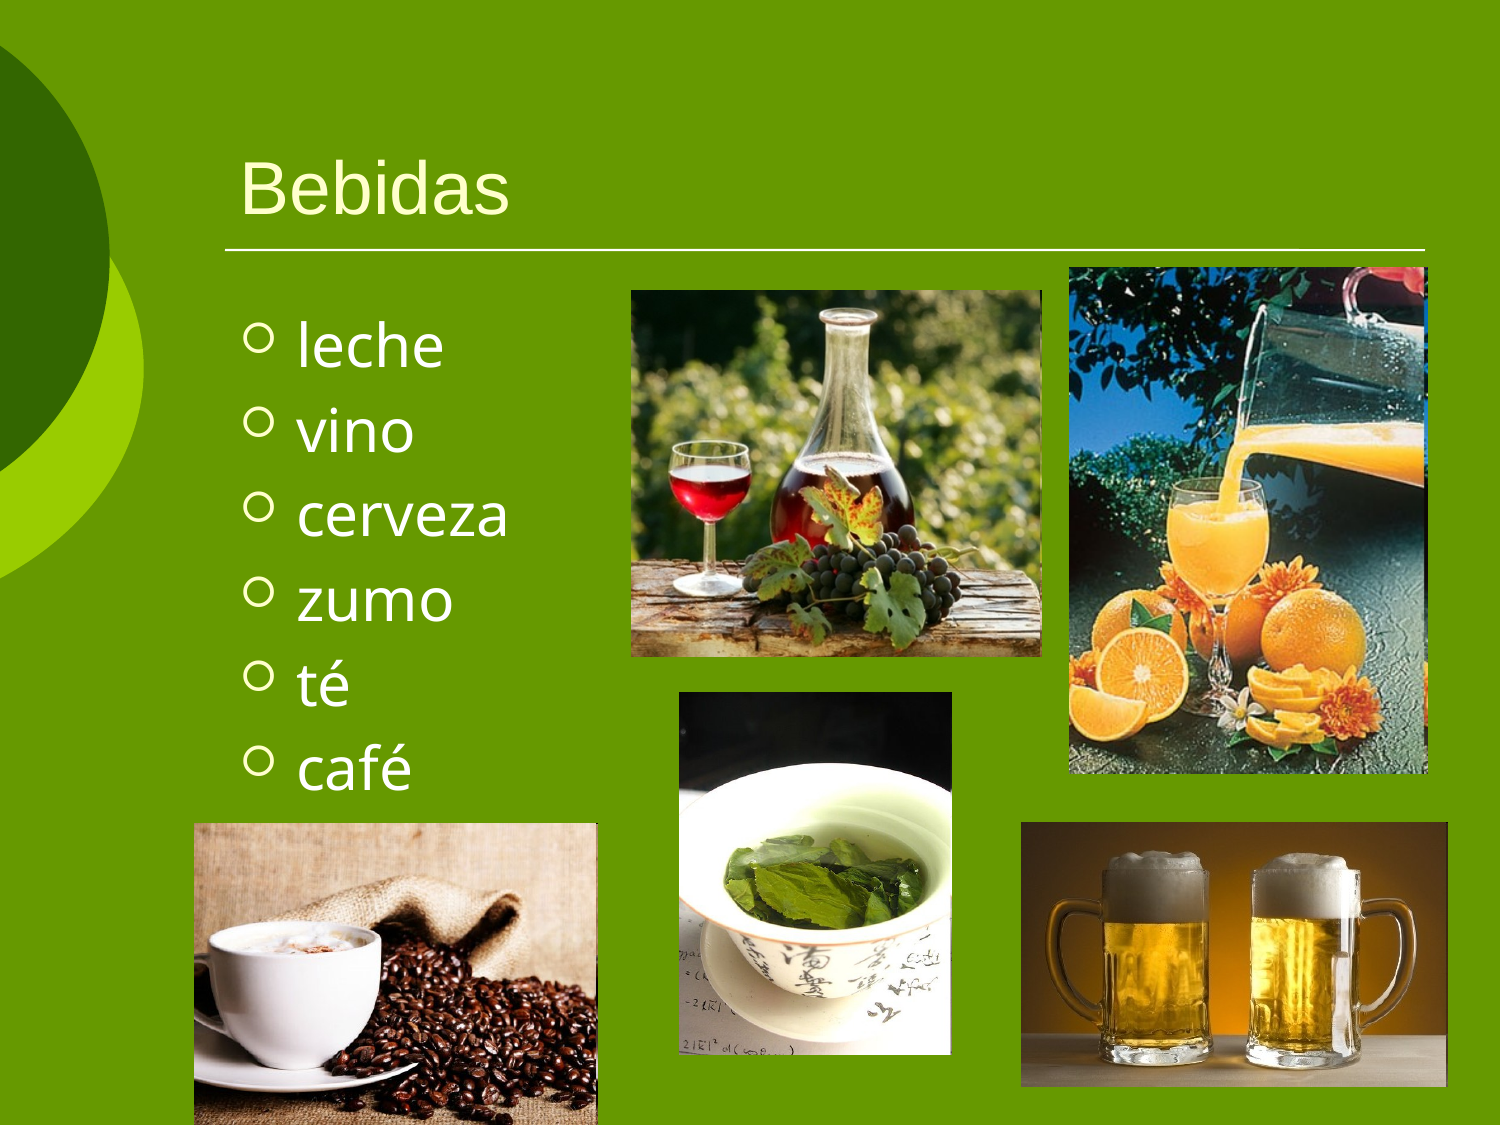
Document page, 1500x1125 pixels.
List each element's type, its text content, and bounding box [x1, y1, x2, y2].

picture [1021, 822, 1448, 1087]
picture [194, 823, 598, 1125]
list leche vino cerveza zumo té café [224, 299, 1425, 975]
title Bebidas [224, 49, 1425, 237]
picture [631, 290, 1042, 657]
picture [679, 692, 952, 1055]
picture [1069, 267, 1428, 774]
